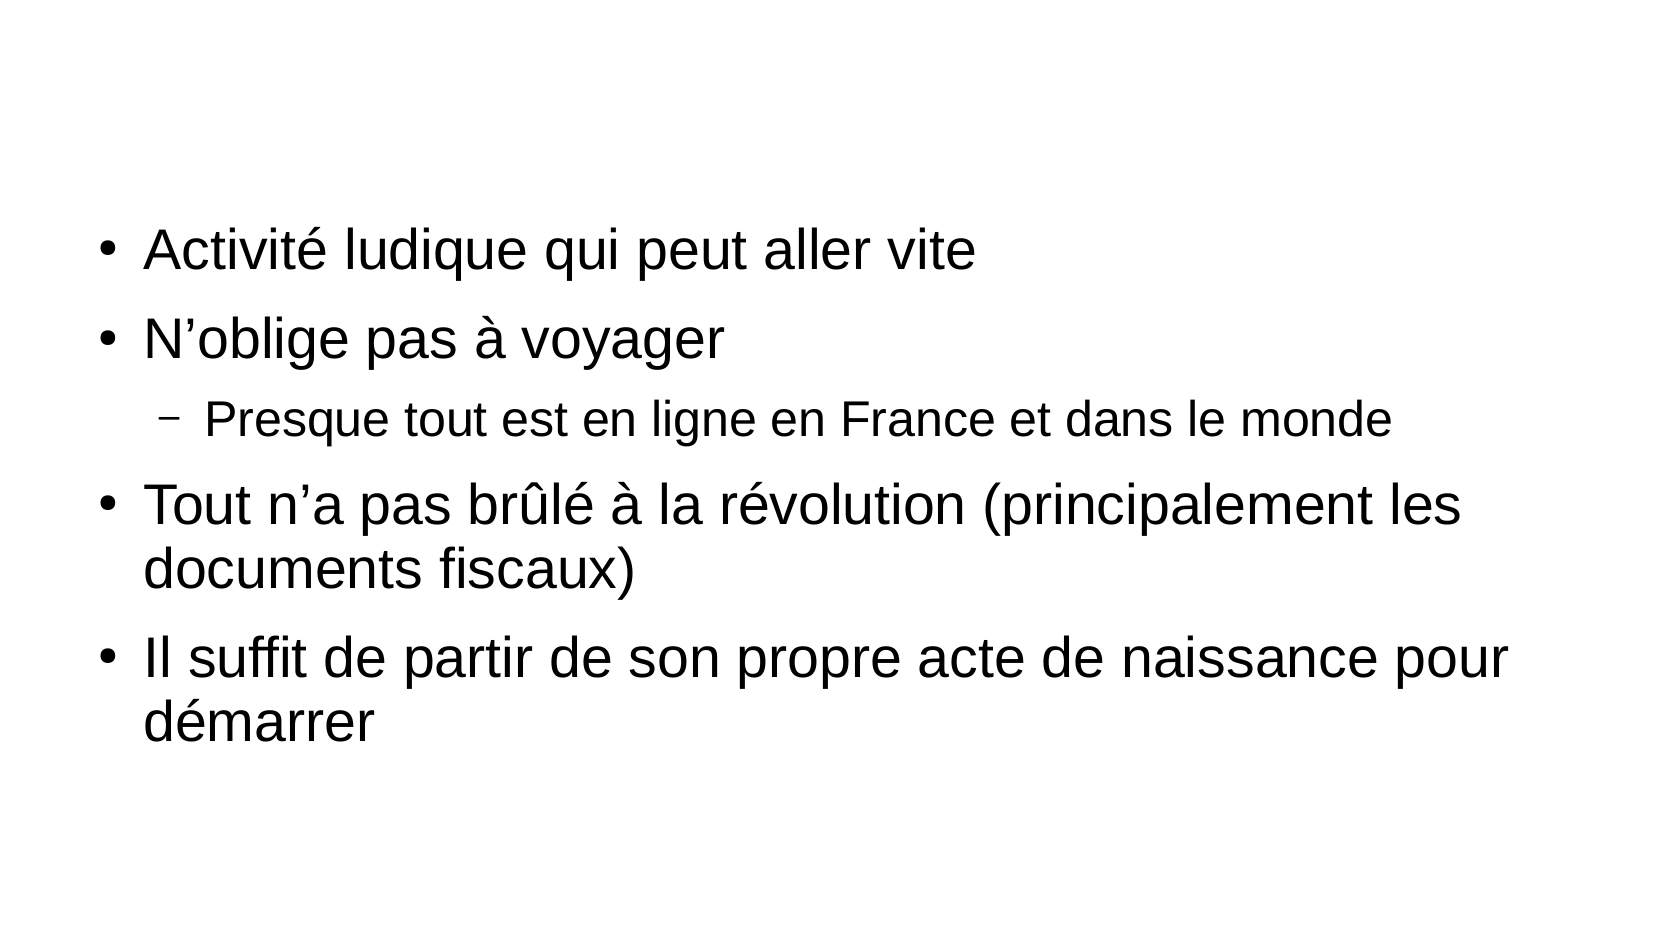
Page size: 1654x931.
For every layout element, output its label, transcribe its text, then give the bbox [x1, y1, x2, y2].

list Activité ludique qui peut aller vite N’oblige pas à voyager Presque tout est en ligne en France et dans le monde Tout n’a pas brûlé à la révolution (principalement les documents fiscaux) Il suffit de partir de son propre acte de naissance pour démarrer [82, 217, 1571, 758]
